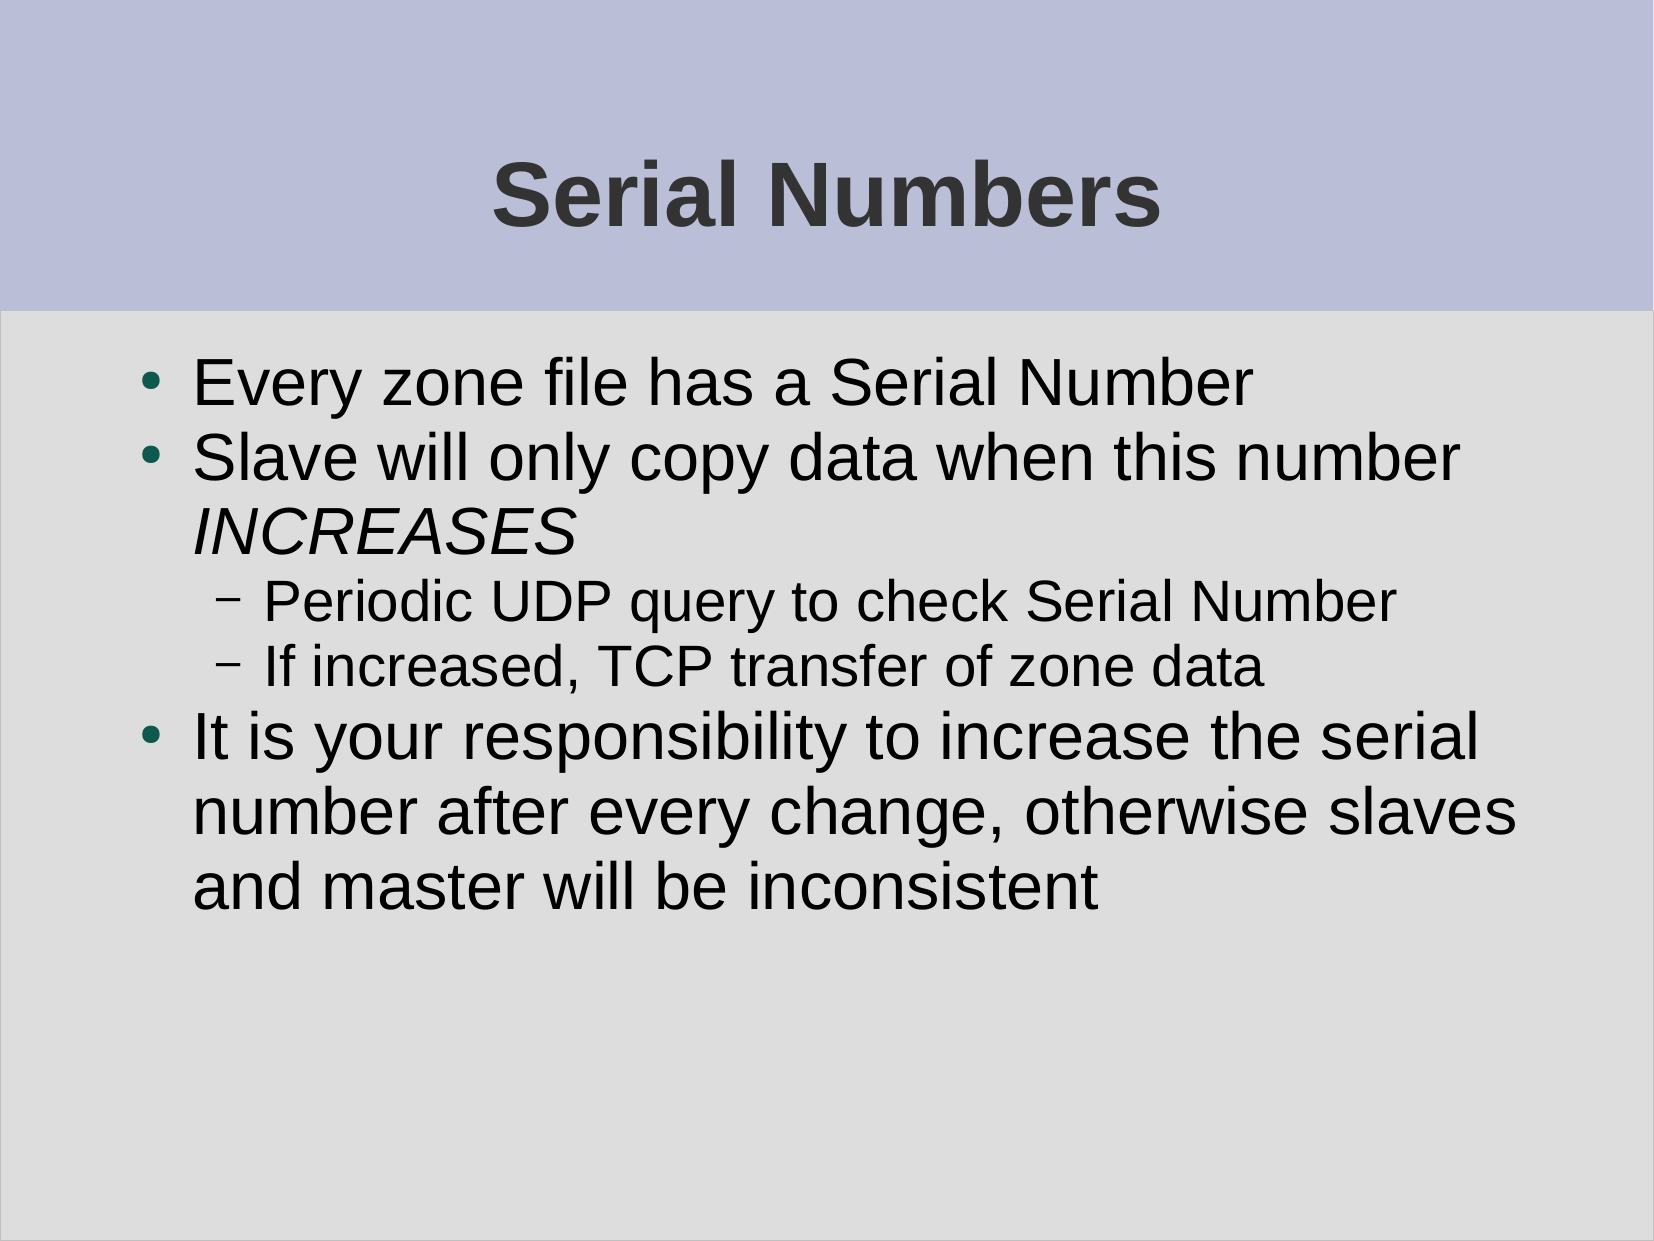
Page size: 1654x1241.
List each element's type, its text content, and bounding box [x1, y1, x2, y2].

list Every zone file has a Serial Number Slave will only copy data when this number INCREASES Periodic UDP query to check Serial Number If increased, TCP transfer of zone data It is your responsibility to increase the serial number after every change, otherwise slaves and master will be inconsistent [121, 344, 1534, 1127]
title Serial Numbers [121, 91, 1534, 299]
